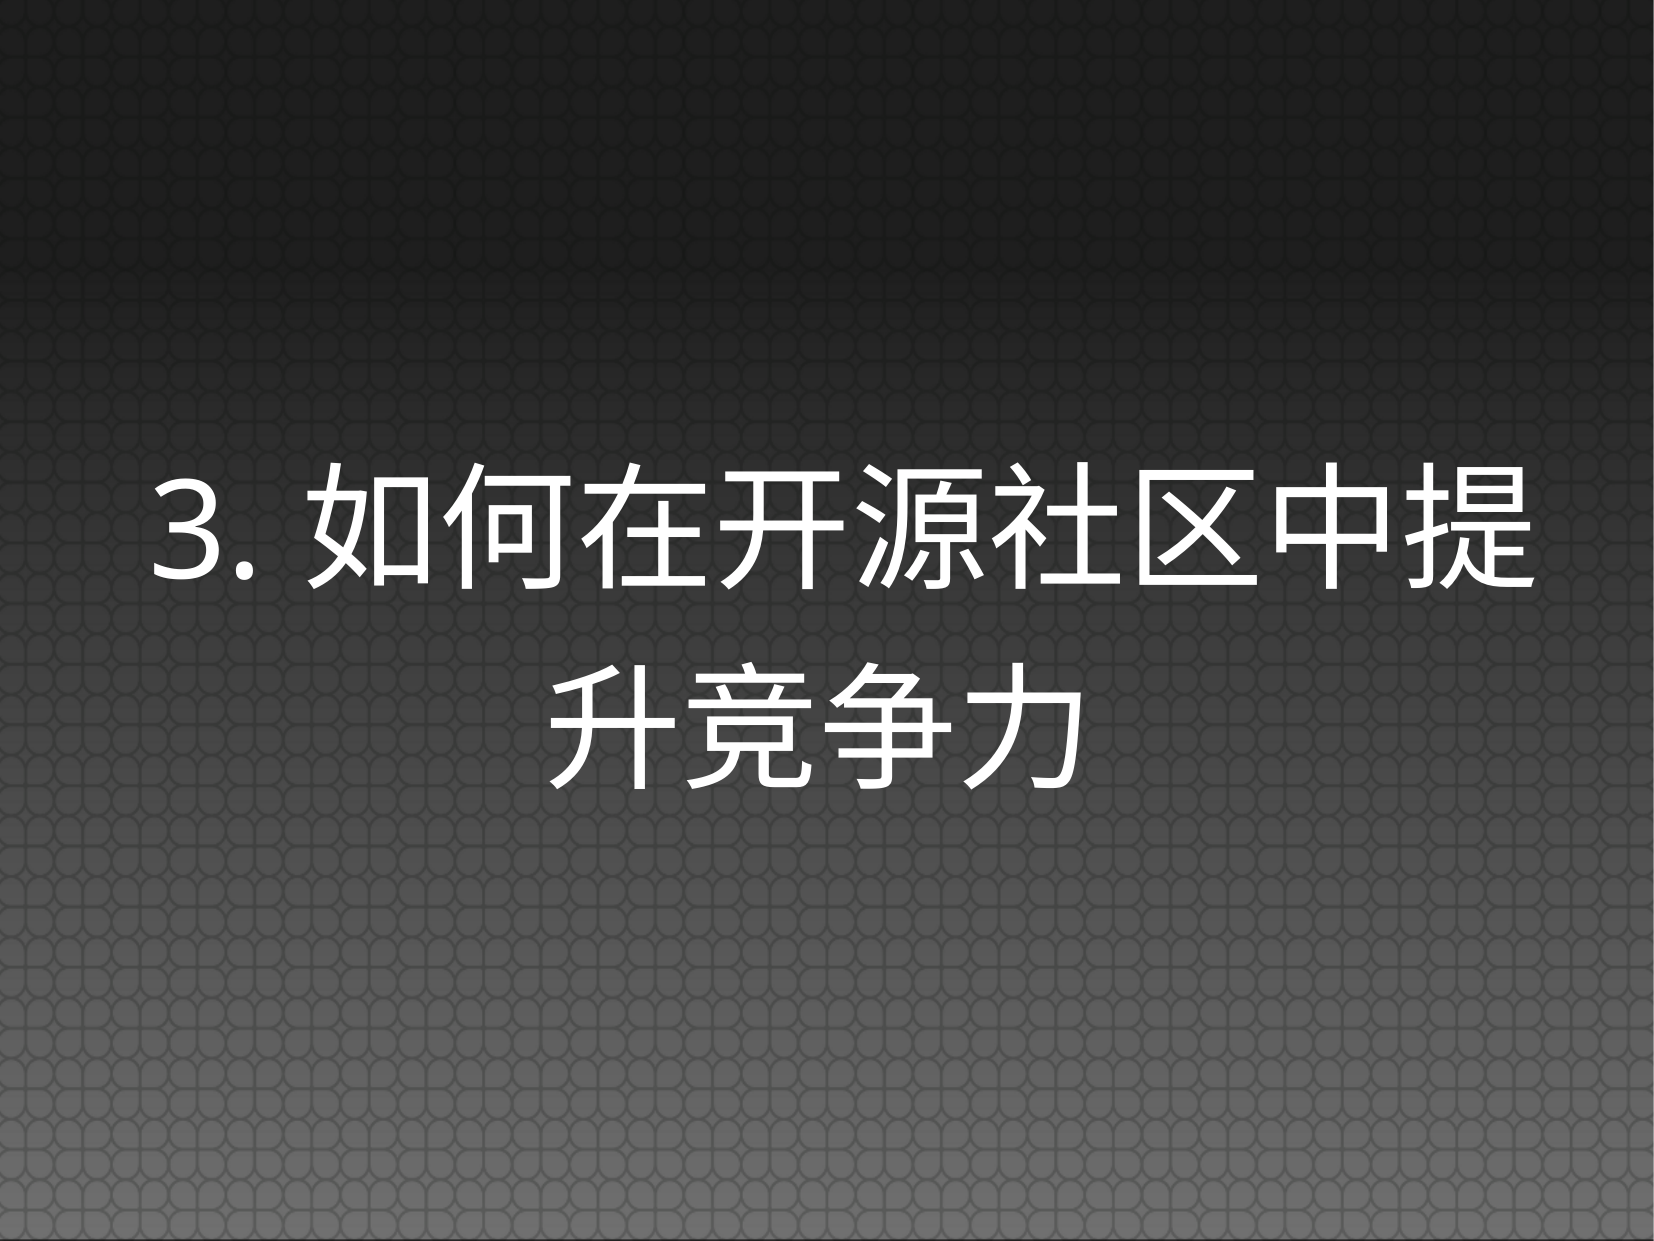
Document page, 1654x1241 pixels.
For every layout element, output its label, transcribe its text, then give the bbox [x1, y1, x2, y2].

title 3.如何在开源社区中提升竞争力 [75, 415, 1564, 823]
picture [0, 0, 1654, 1241]
